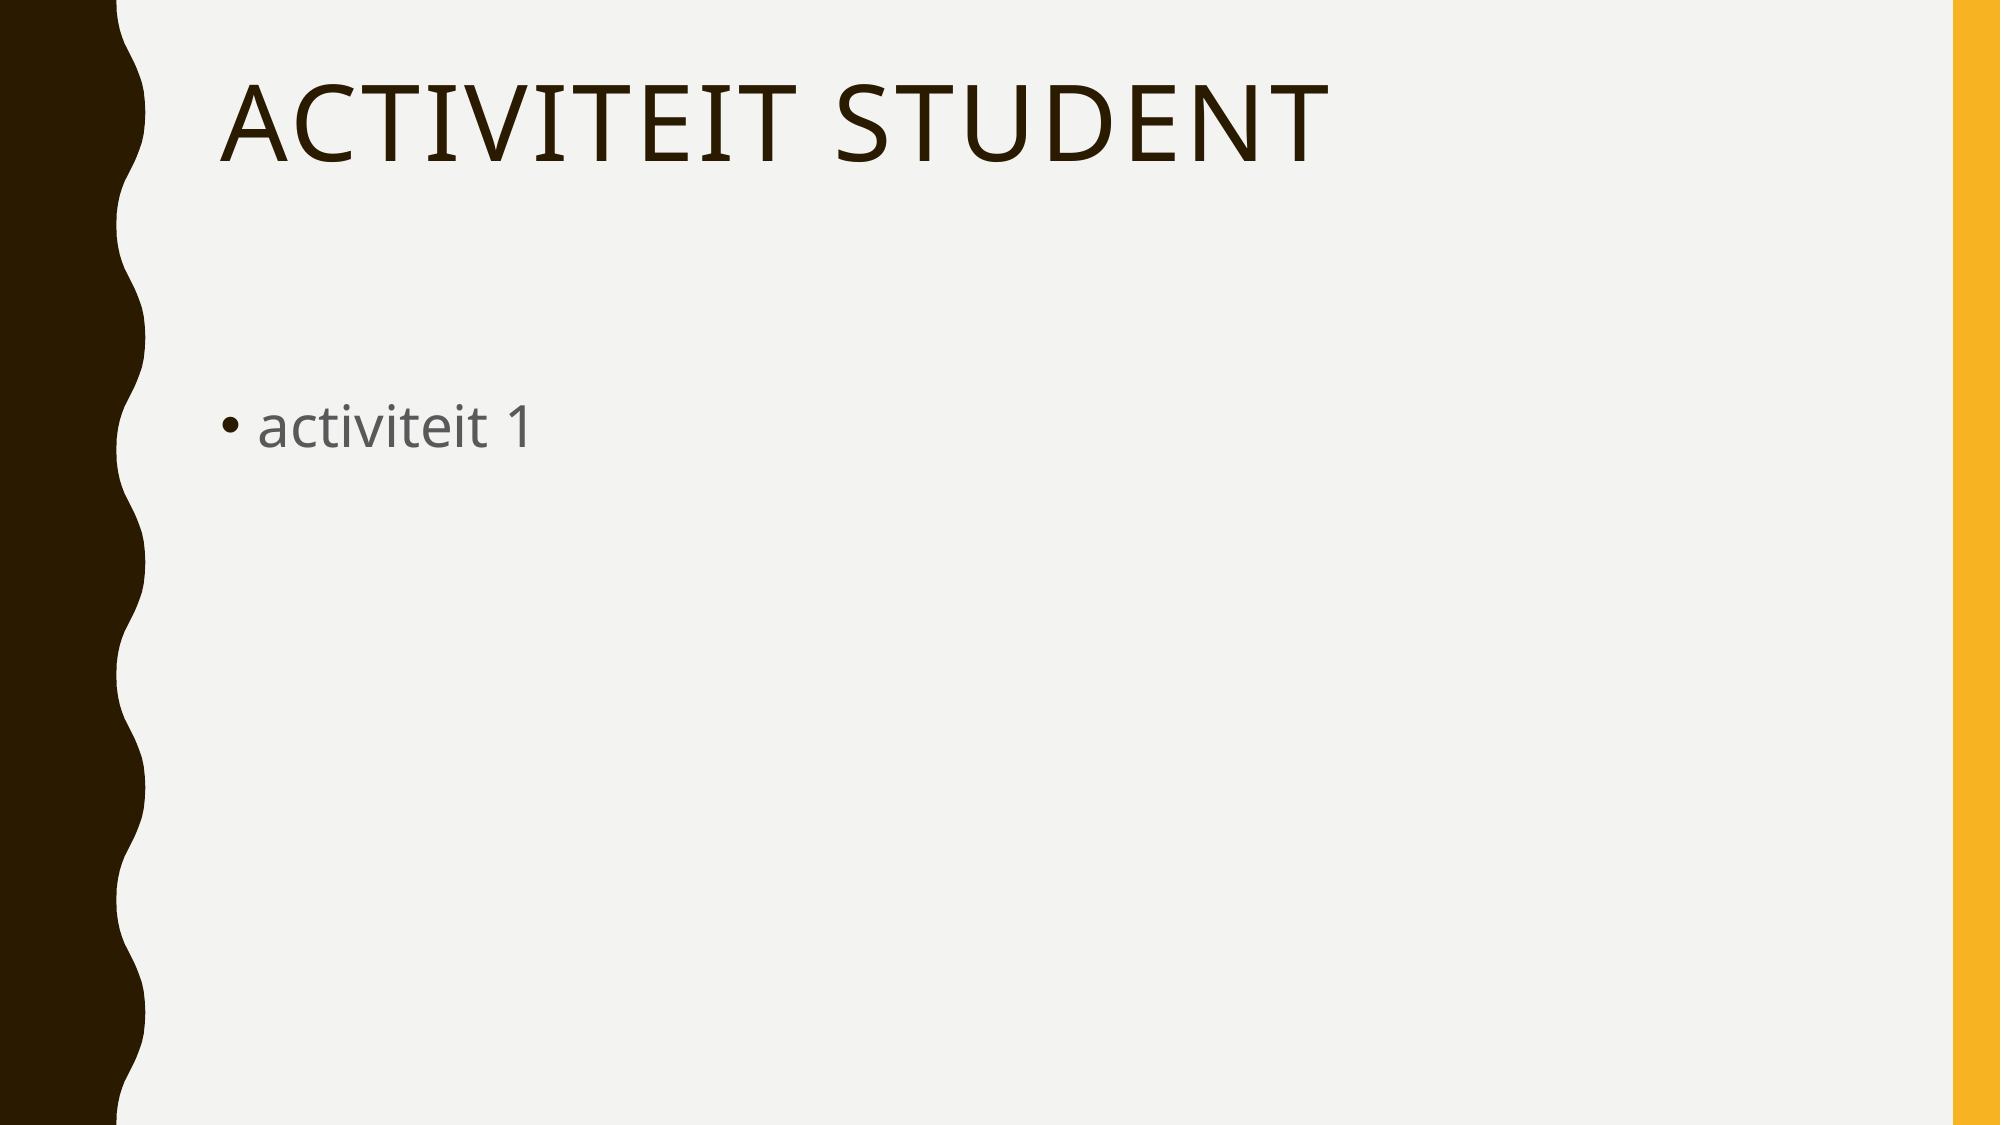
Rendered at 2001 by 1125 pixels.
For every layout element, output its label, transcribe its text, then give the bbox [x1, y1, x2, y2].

title Activiteit Student [205, 62, 1876, 308]
list activiteit 1 [205, 375, 1876, 965]
